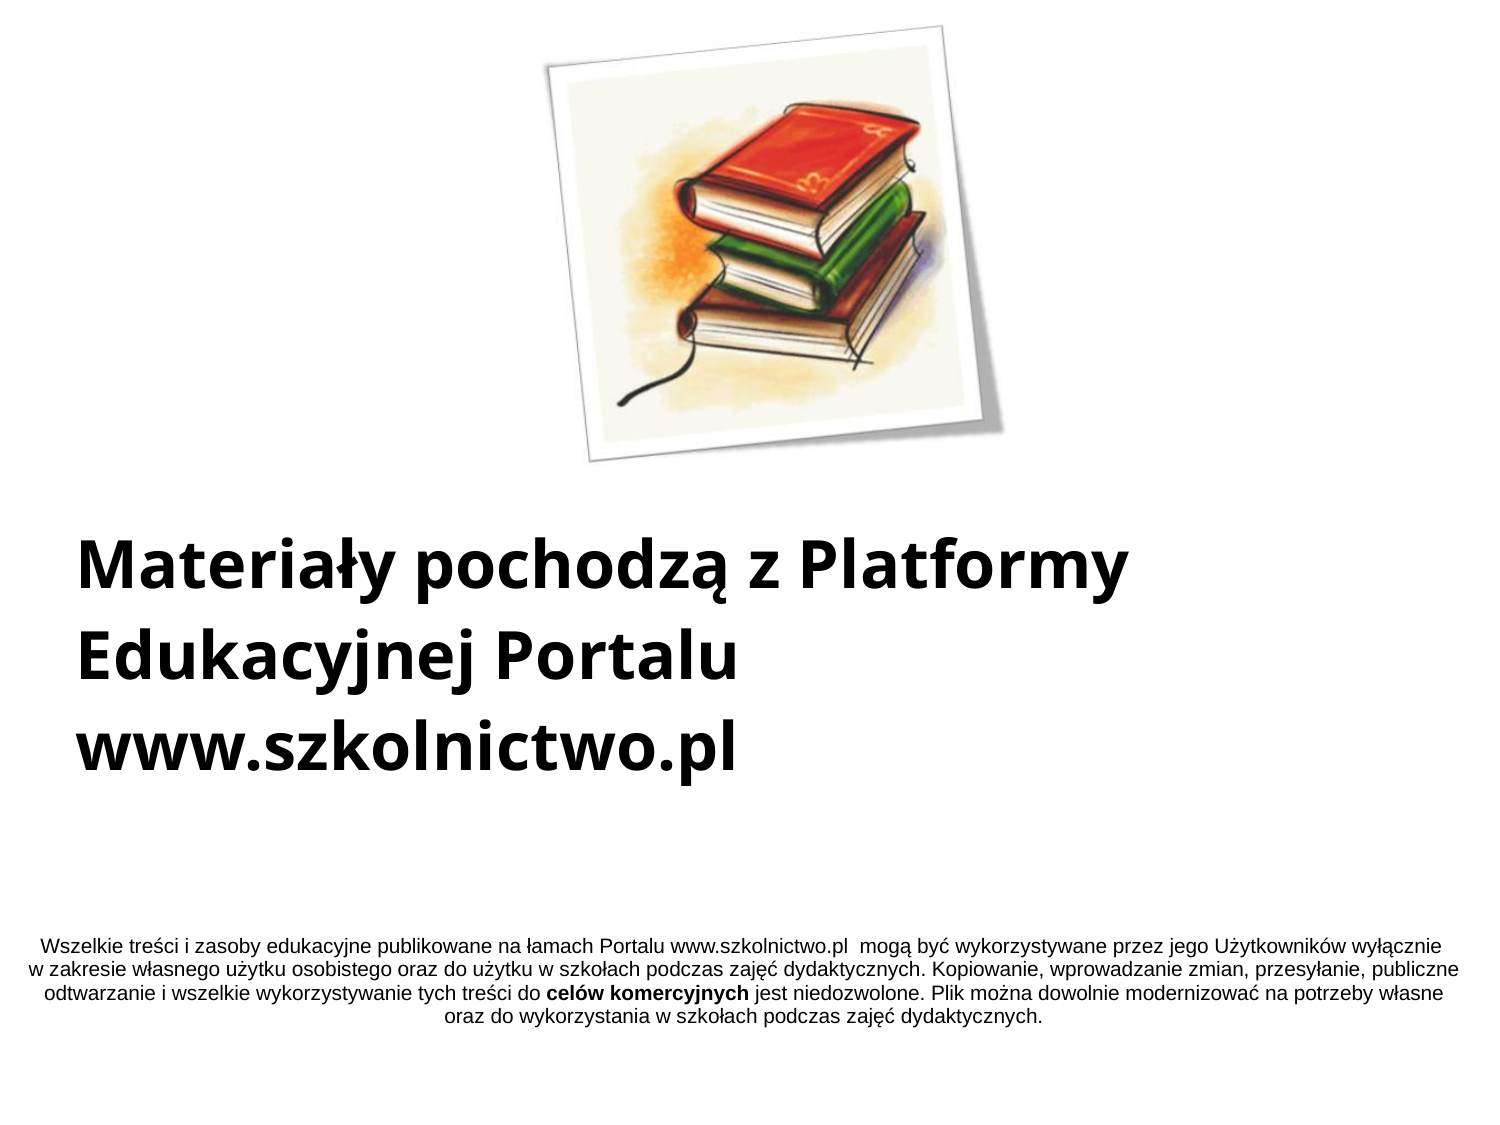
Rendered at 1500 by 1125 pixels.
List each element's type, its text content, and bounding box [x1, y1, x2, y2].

picture [538, 23, 1009, 466]
text_box Wszelkie treści i zasoby edukacyjne publikowane na łamach Portalu www.szkolnictwo.pl mogą być wykorzystywane przez jego Użytkowników wyłącznie w zakresie własnego użytku osobistego oraz do użytku w szkołach podczas zajęć dydaktycznych. Kopiowanie, wprowadzanie zmian, przesyłanie, publiczne odtwarzanie i wszelkie wykorzystywanie tych treści do celów komercyjnych jest niedozwolone. Plik można dowolnie modernizować na potrzeby własne oraz do wykorzystania w szkołach podczas zajęć dydaktycznych. [0, 927, 1477, 1036]
title Materiały pochodzą z Platformy Edukacyjnej Portalu www.szkolnictwo.pl [60, 532, 1336, 774]
